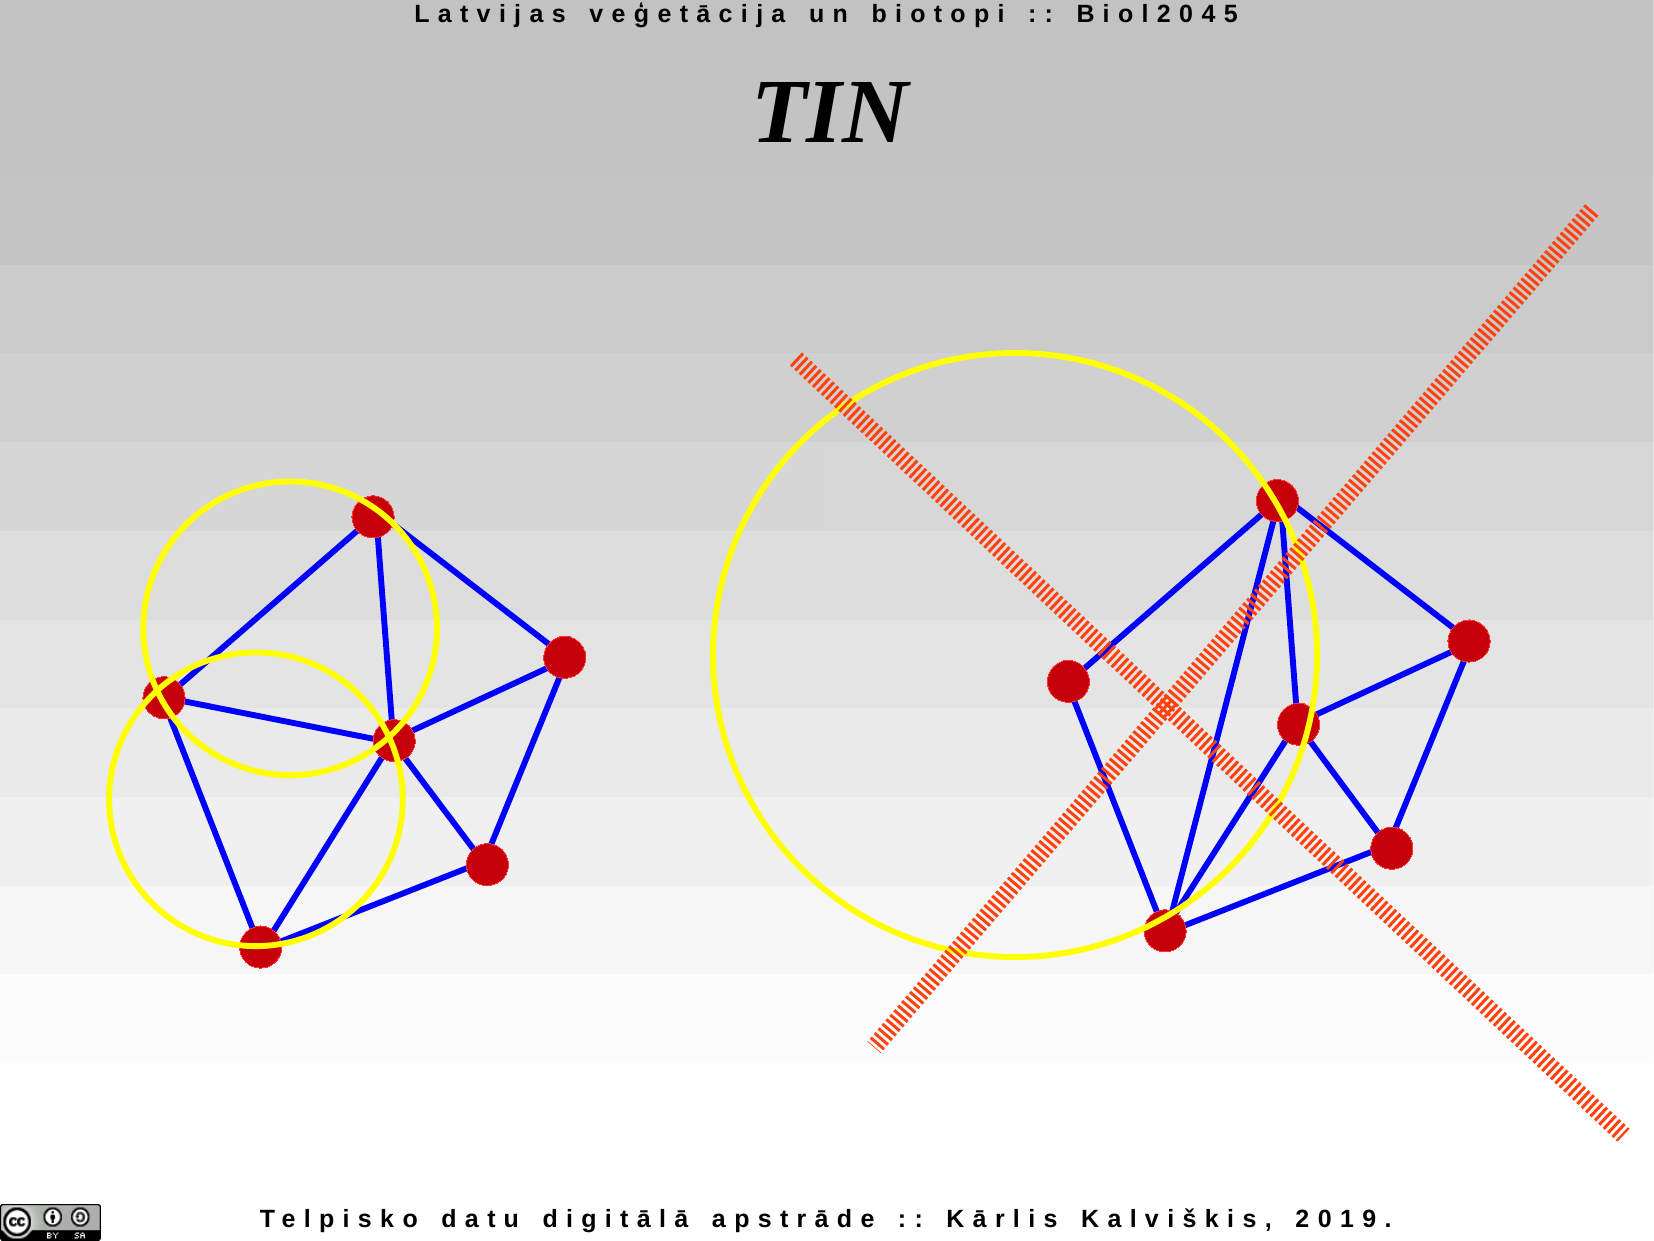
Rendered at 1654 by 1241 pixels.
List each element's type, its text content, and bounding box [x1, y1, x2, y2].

text_box [385, 719, 400, 731]
text_box [142, 682, 153, 699]
text_box [1370, 827, 1413, 870]
text_box [376, 743, 394, 762]
text_box [364, 495, 395, 519]
text_box [351, 502, 392, 538]
text_box [239, 947, 282, 969]
text_box [162, 680, 186, 715]
text_box [1308, 711, 1320, 743]
text_box [1267, 479, 1299, 518]
text_box [394, 724, 416, 761]
text_box [373, 726, 384, 745]
text_box [543, 636, 586, 679]
text_box [1145, 909, 1169, 923]
text_box [1277, 703, 1309, 746]
text_box [1447, 619, 1491, 663]
text_box [240, 925, 281, 943]
picture [0, 0, 1654, 1241]
text_box [1256, 487, 1282, 522]
text_box [1047, 660, 1090, 703]
text_box [1144, 914, 1187, 952]
text_box [145, 697, 170, 719]
title TIN [34, 61, 1626, 296]
text_box [466, 843, 509, 886]
text_box [156, 676, 168, 685]
